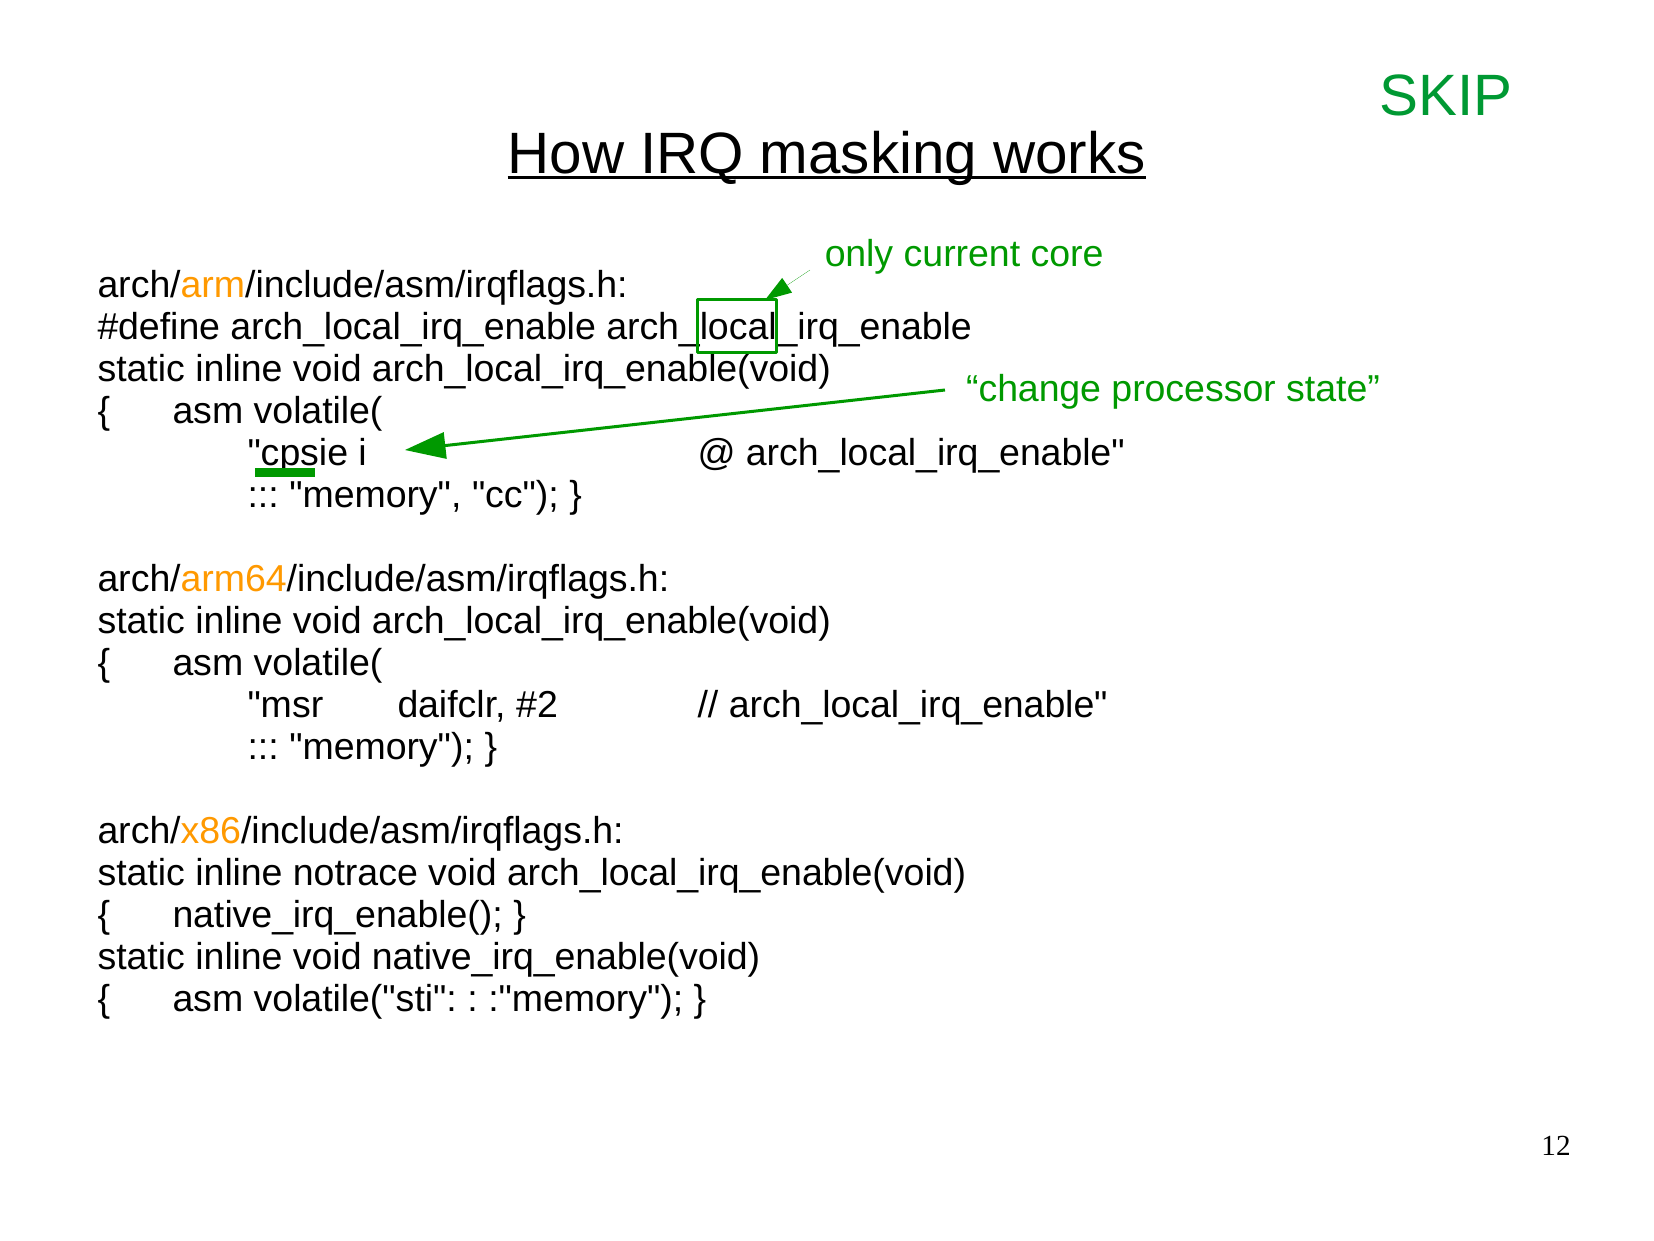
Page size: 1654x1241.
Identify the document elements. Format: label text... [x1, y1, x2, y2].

text_box arch/arm/include/asm/irqflags.h: #define arch_local_irq_enable arch_local_irq_enable static inline void arch_local_irq_enable(void) { asm volatile( "cpsie i @ arch_local_irq_enable" ::: "memory", "cc"); } arch/arm64/include/asm/irqflags.h: static inline void arch_local_irq_enable(void) { asm volatile( "msr daifclr, #2 // arch_local_irq_enable" ::: "memory"); } arch/x86/include/asm/irqflags.h: static inline notrace void arch_local_irq_enable(void) { native_irq_enable(); } static inline void native_irq_enable(void) { asm volatile("sti": : :"memory"); } [82, 256, 1606, 1070]
title How IRQ masking works [82, 49, 1571, 256]
text_box SKIP [1365, 55, 1571, 136]
text_box only current core [810, 225, 1201, 282]
text_box “change processor state” [951, 360, 1396, 417]
